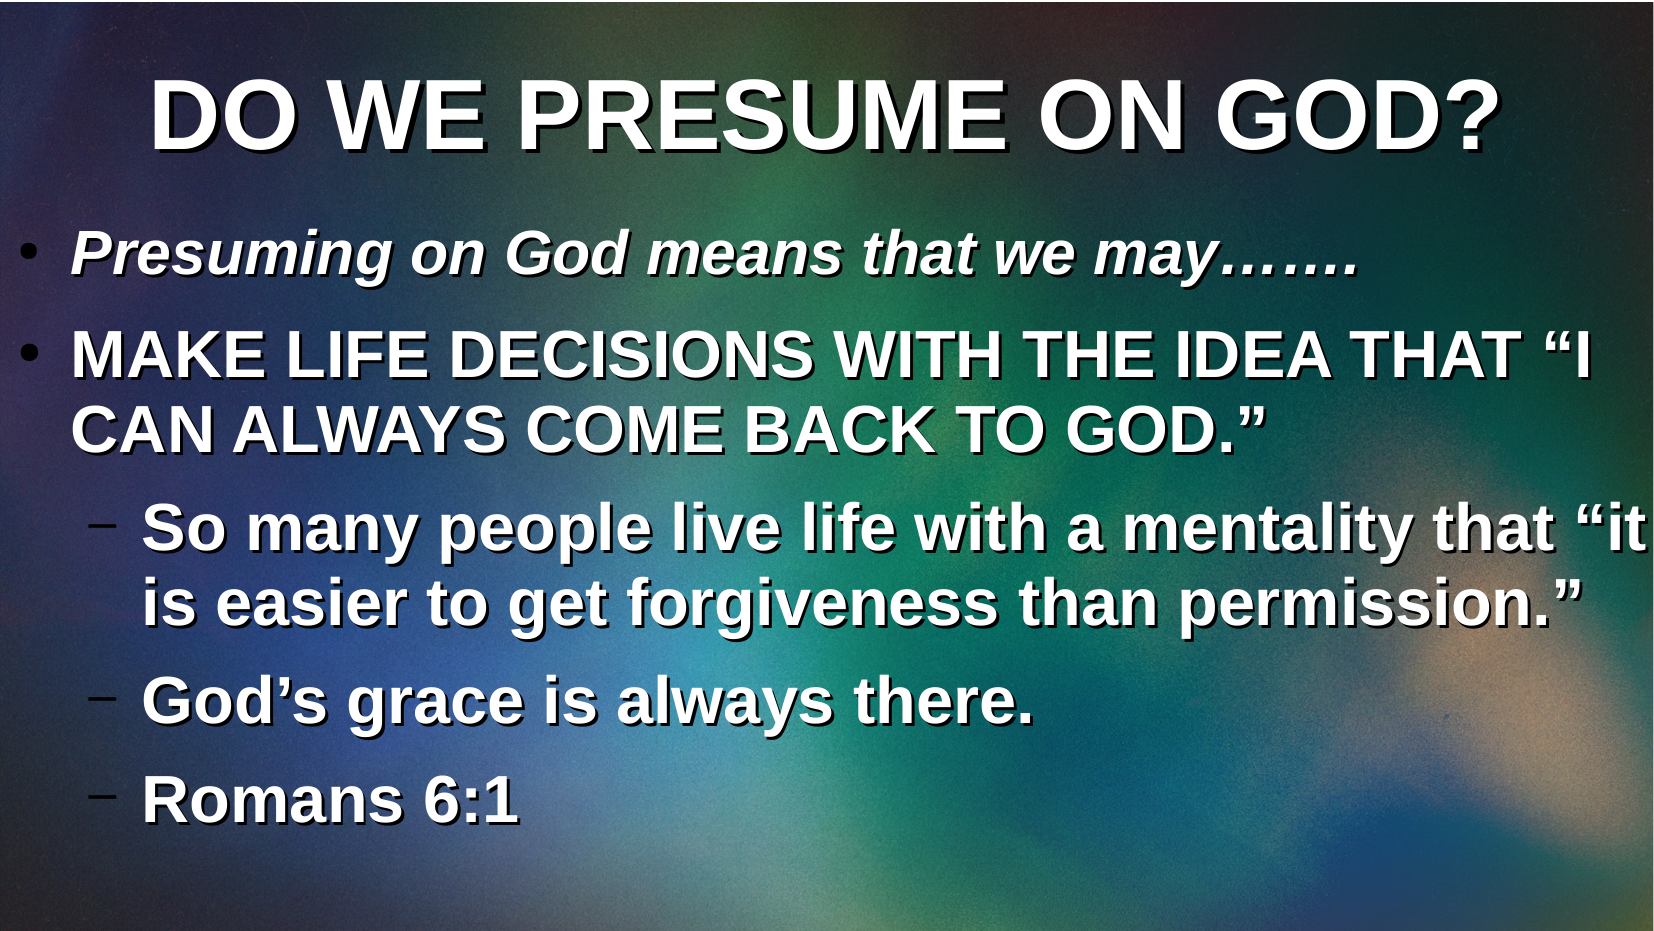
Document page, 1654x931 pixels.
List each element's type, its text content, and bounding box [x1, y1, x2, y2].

picture [0, 2, 1654, 217]
list Presuming on God means that we may……. MAKE LIFE DECISIONS WITH THE IDEA THAT “I CAN ALWAYS COME BACK TO GOD.” So many people live life with a mentality that “it is easier to get forgiveness than permission.” God’s grace is always there. Romans 6:1 [0, 217, 1654, 931]
title DO WE PRESUME ON GOD? [82, 37, 1571, 193]
